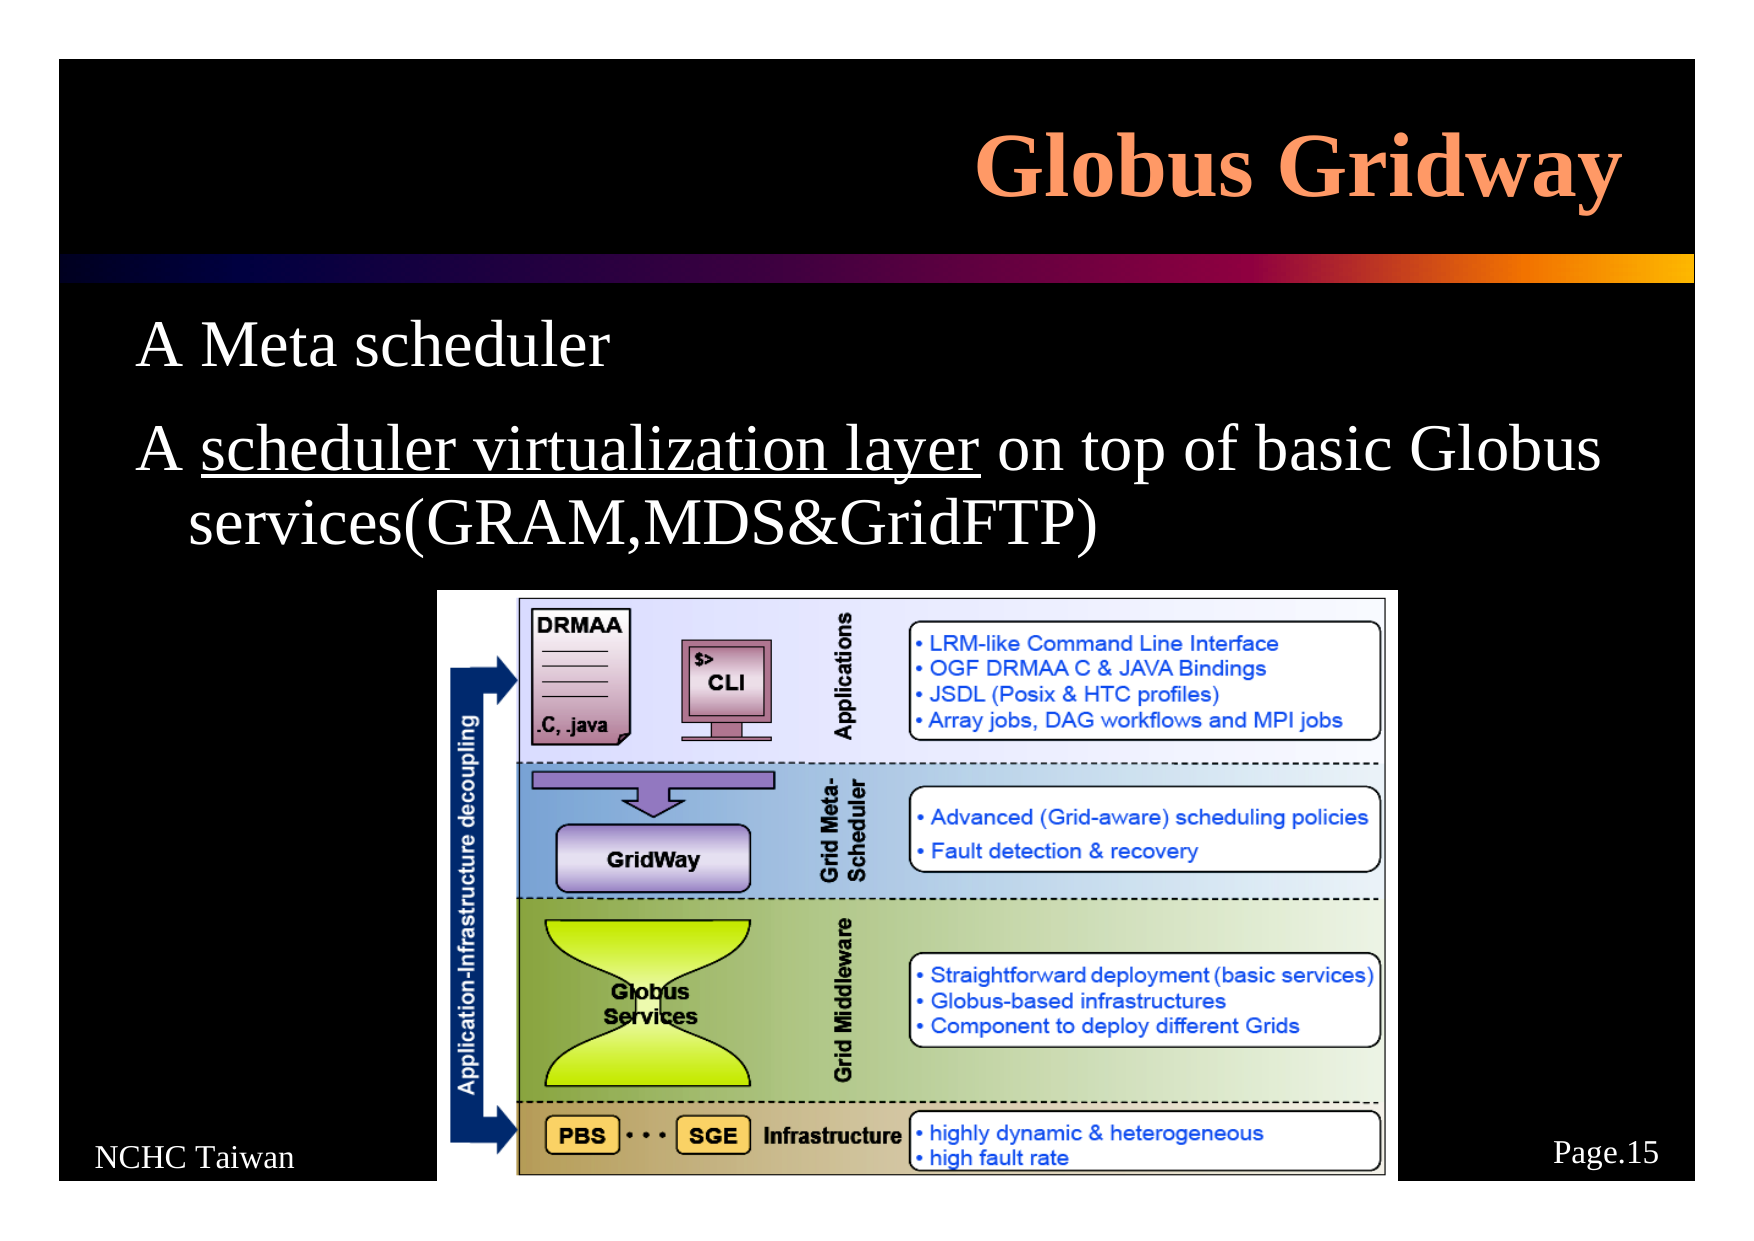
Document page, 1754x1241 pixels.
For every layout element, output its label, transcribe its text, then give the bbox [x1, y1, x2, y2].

picture [60, 254, 1694, 283]
list A Meta scheduler A scheduler virtualization layer on top of basic Globus services(GRAM,MDS&GridFTP) [118, 307, 1610, 1075]
picture [437, 590, 1398, 1182]
title Globus Gridway [118, 93, 1625, 238]
